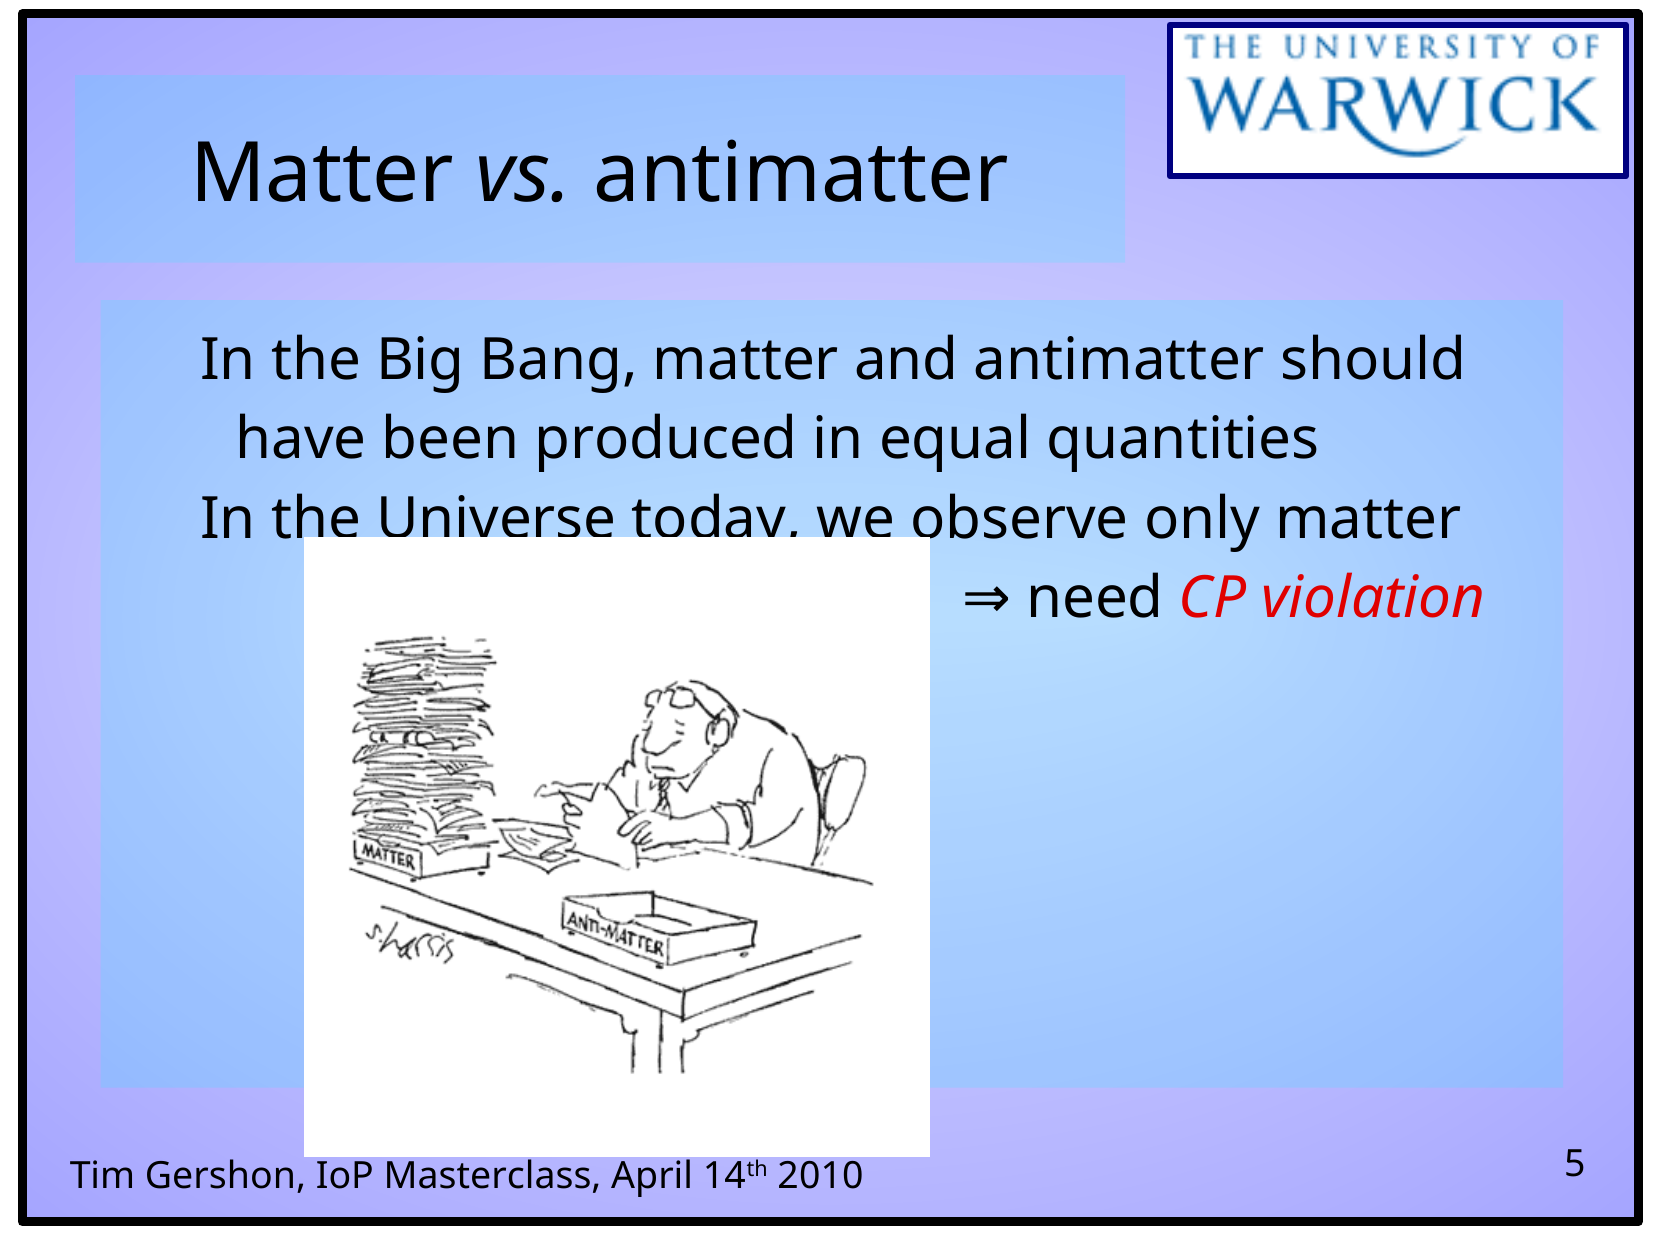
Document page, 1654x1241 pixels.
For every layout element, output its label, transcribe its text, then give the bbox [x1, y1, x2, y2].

text_box In the Big Bang, matter and antimatter should have been produced in equal quantities In the Universe today, we observe only matter ⇒ need CP violation [150, 310, 1501, 585]
picture [304, 537, 930, 1157]
text_box <number> [1537, 1125, 1613, 1201]
text_box Matter vs. antimatter [75, 75, 1126, 263]
text_box Tim Gershon, IoP Masterclass, April 14th 2010 [72, 1136, 861, 1212]
picture [1172, 27, 1623, 174]
text_box [22, 13, 1639, 1222]
